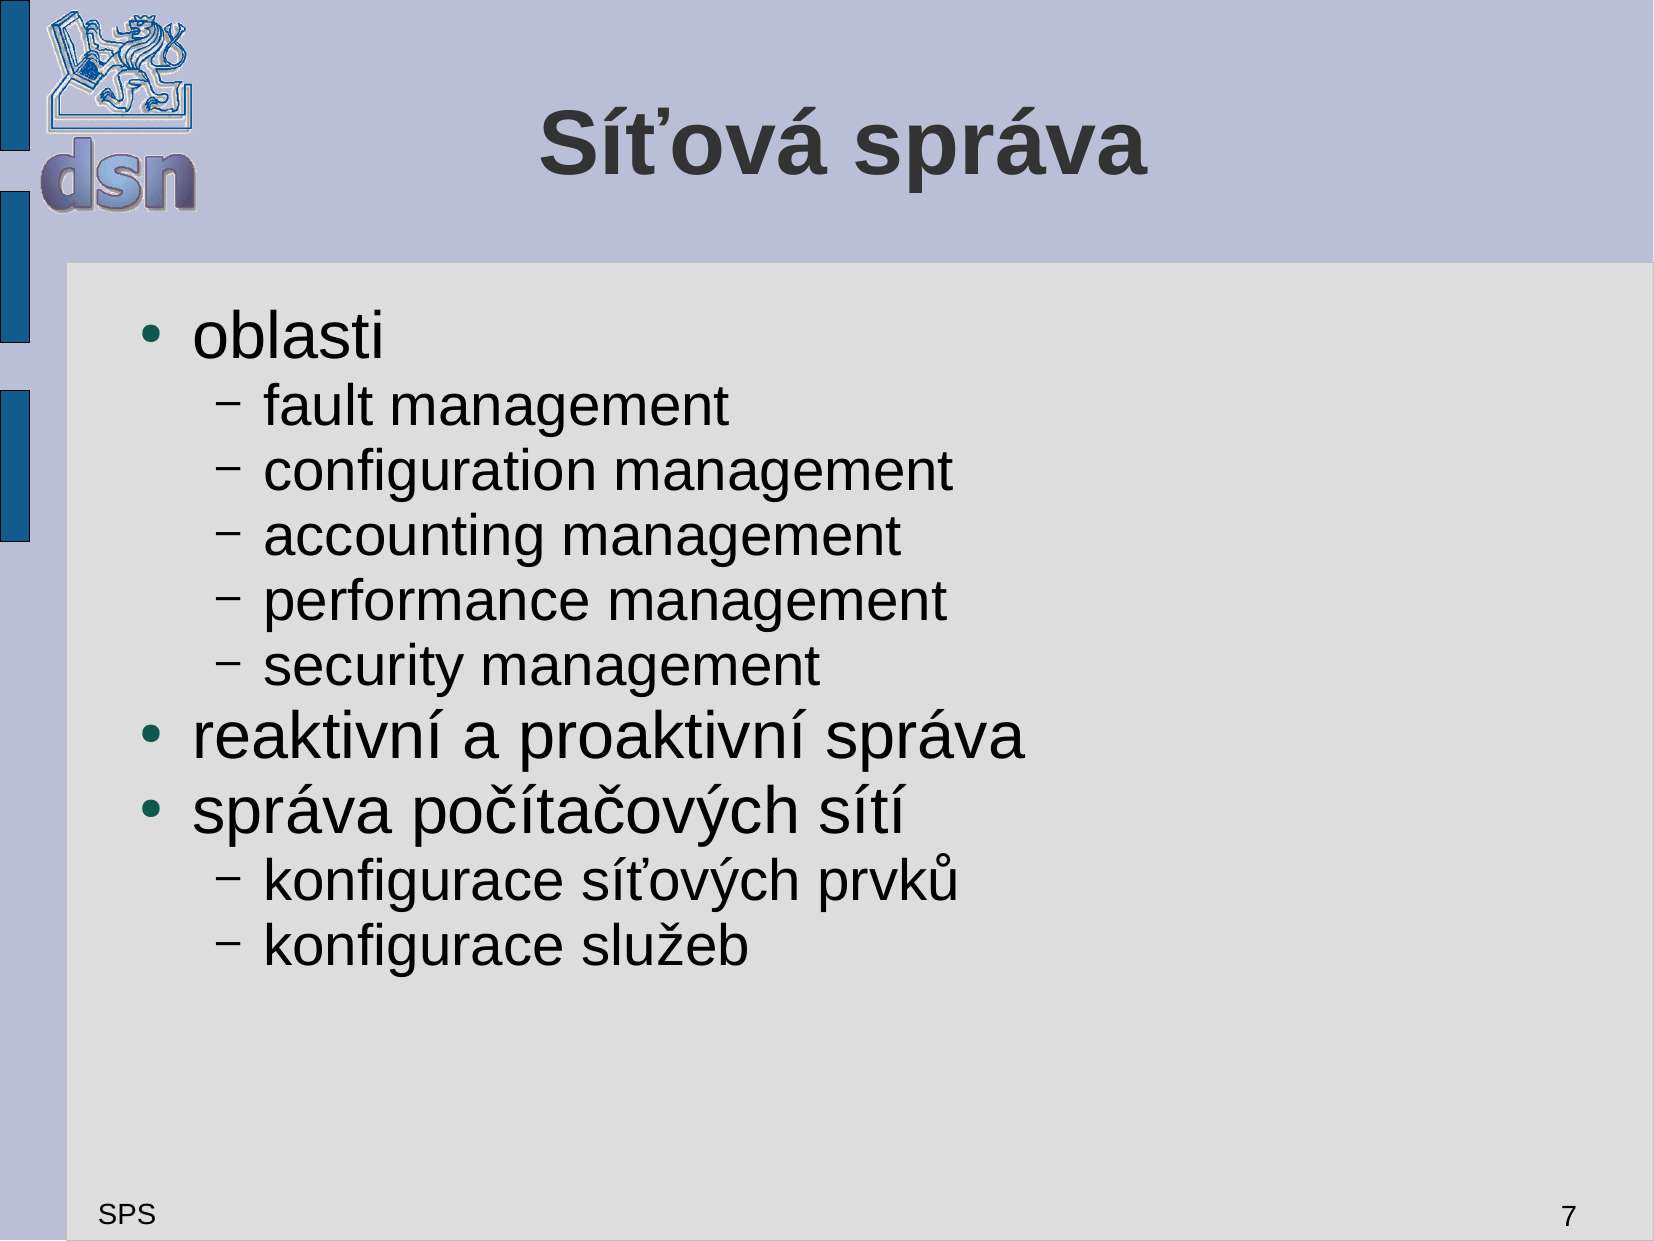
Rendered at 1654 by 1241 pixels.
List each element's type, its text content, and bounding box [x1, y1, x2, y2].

list oblasti fault management configuration management accounting management performance management security management reaktivní a proaktivní správa správa počítačových sítí konfigurace síťových prvků konfigurace služeb [121, 297, 1534, 1126]
picture [10, 10, 223, 230]
title Síťová správa [210, 39, 1478, 247]
